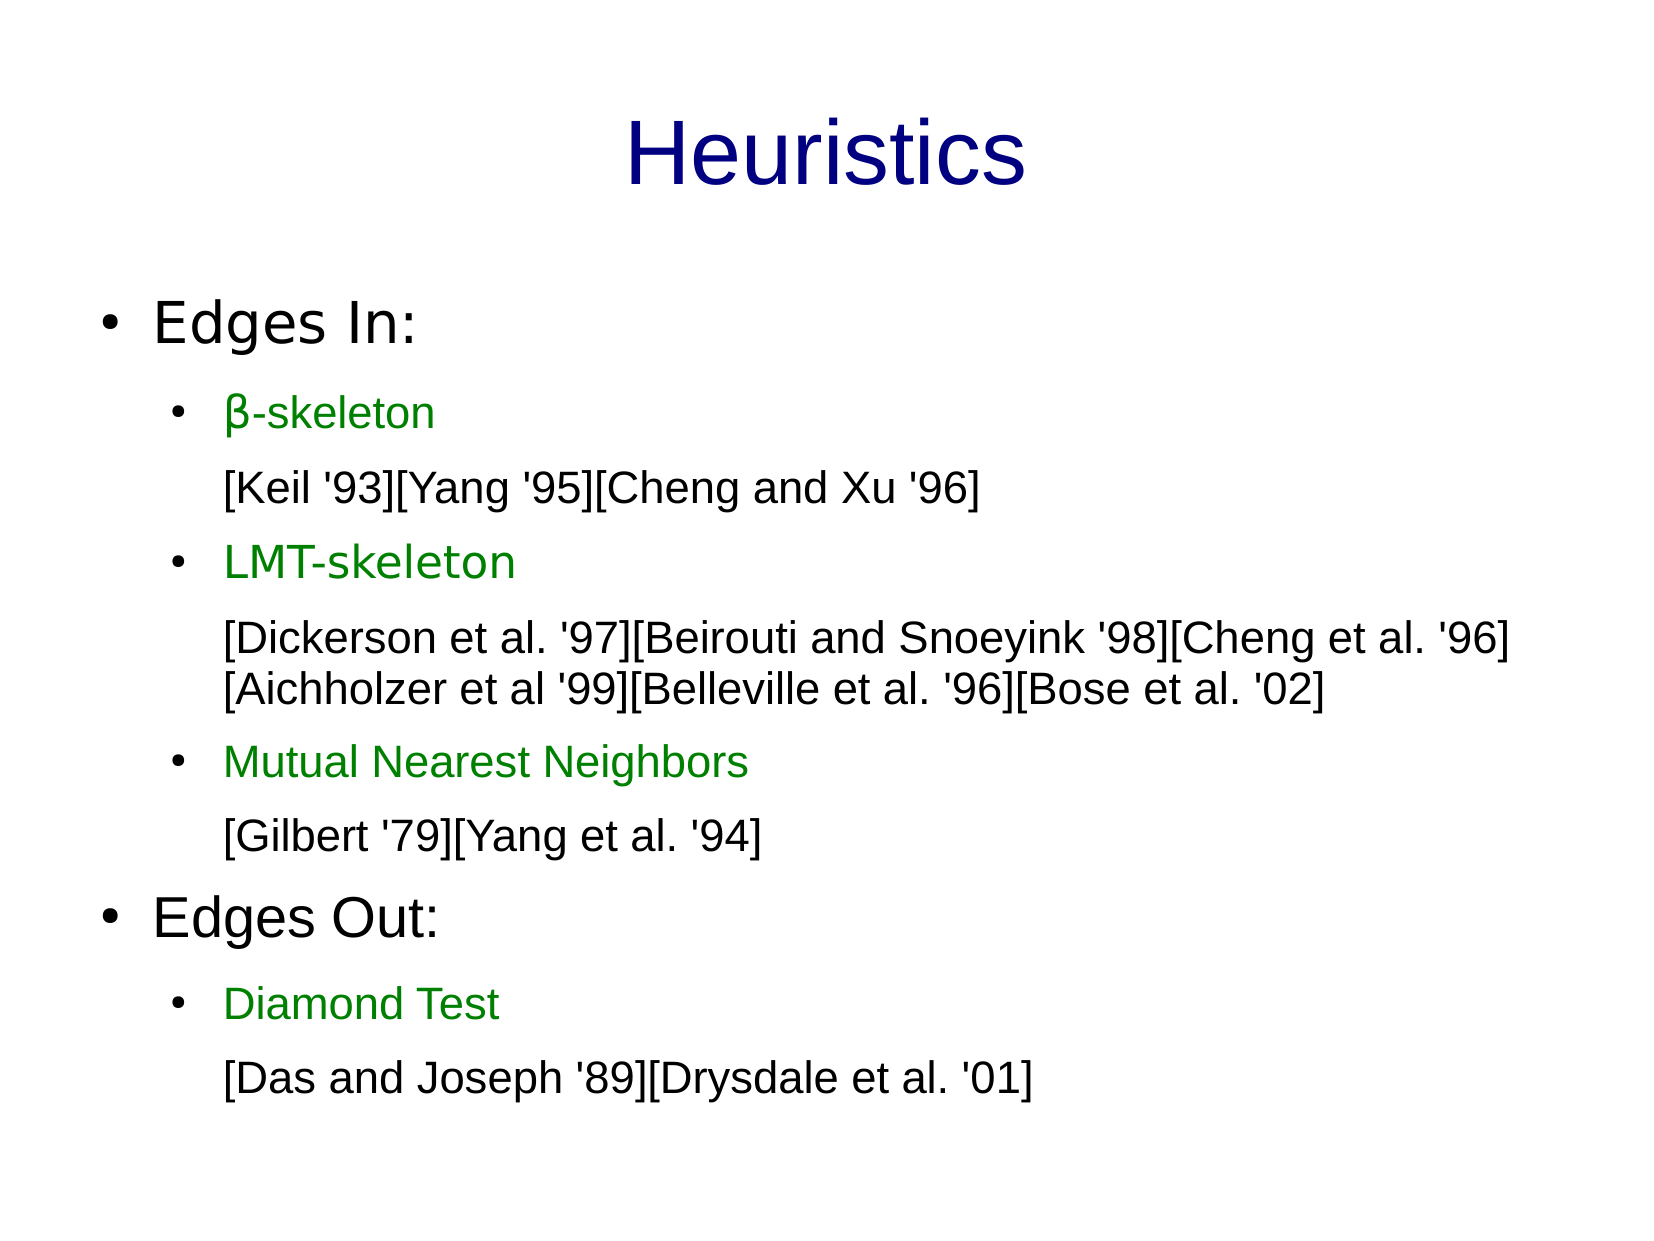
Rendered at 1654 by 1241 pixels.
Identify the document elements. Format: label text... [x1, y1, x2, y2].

list Edges In: β-skeleton [Keil '93][Yang '95][Cheng and Xu '96] LMT-skeleton [Dickerson et al. '97][Beirouti and Snoeyink '98][Cheng et al. '96][Aichholzer et al '99][Belleville et al. '96][Bose et al. '02] Mutual Nearest Neighbors [Gilbert '79][Yang et al. '94] Edges Out: Diamond Test [Das and Joseph '89][Drysdale et al. '01] [82, 290, 1571, 1109]
title Heuristics [82, 49, 1571, 257]
